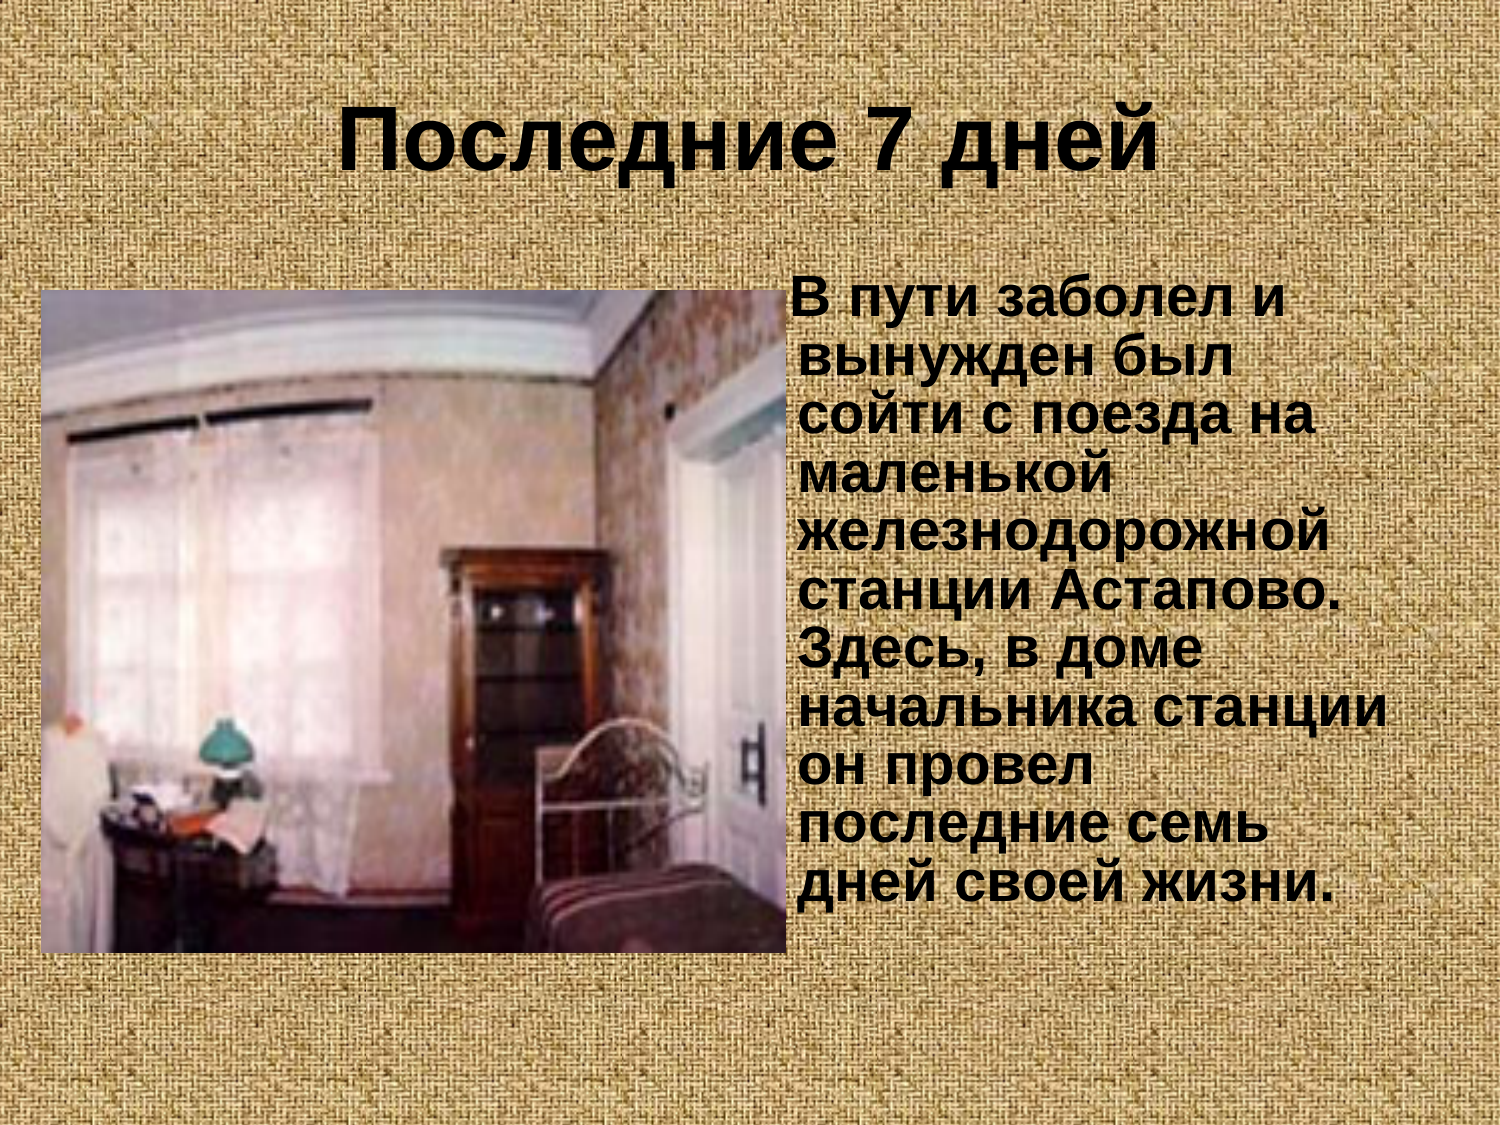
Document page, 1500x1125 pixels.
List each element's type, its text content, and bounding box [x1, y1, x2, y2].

picture [0, 0, 1500, 1125]
list В пути заболел и вынужден был сойти с поезда на маленькой железнодорожной станции Астапово. Здесь, в доме начальника станции он провел последние семь дней своей жизни. [726, 262, 1425, 1047]
title Последние 7 дней [75, 45, 1426, 233]
